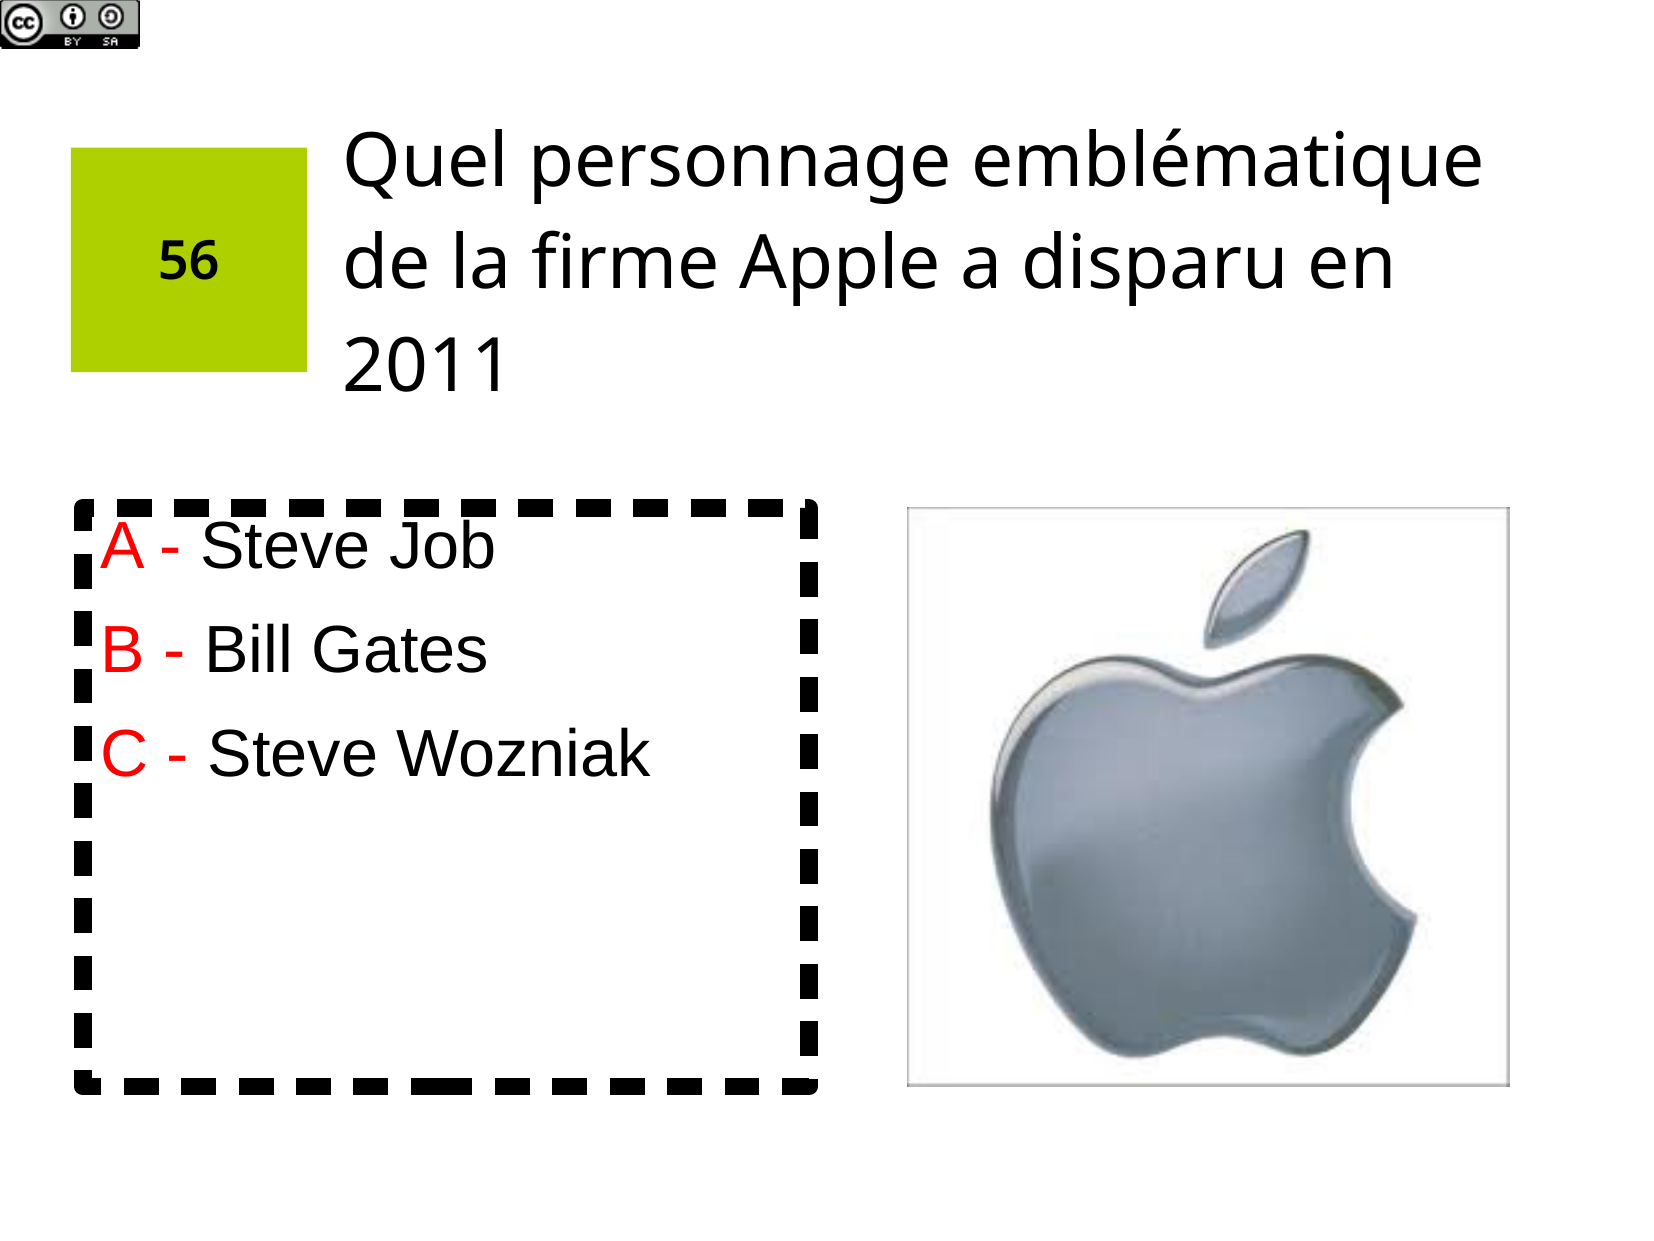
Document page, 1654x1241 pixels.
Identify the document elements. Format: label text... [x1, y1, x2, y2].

picture [907, 507, 1510, 1087]
picture [0, 0, 140, 49]
list Steve Job Bill Gates Steve Wozniak [82, 507, 809, 1087]
title Quel personnage emblématique de la firme Apple a disparu en 2011 [342, 59, 1571, 461]
